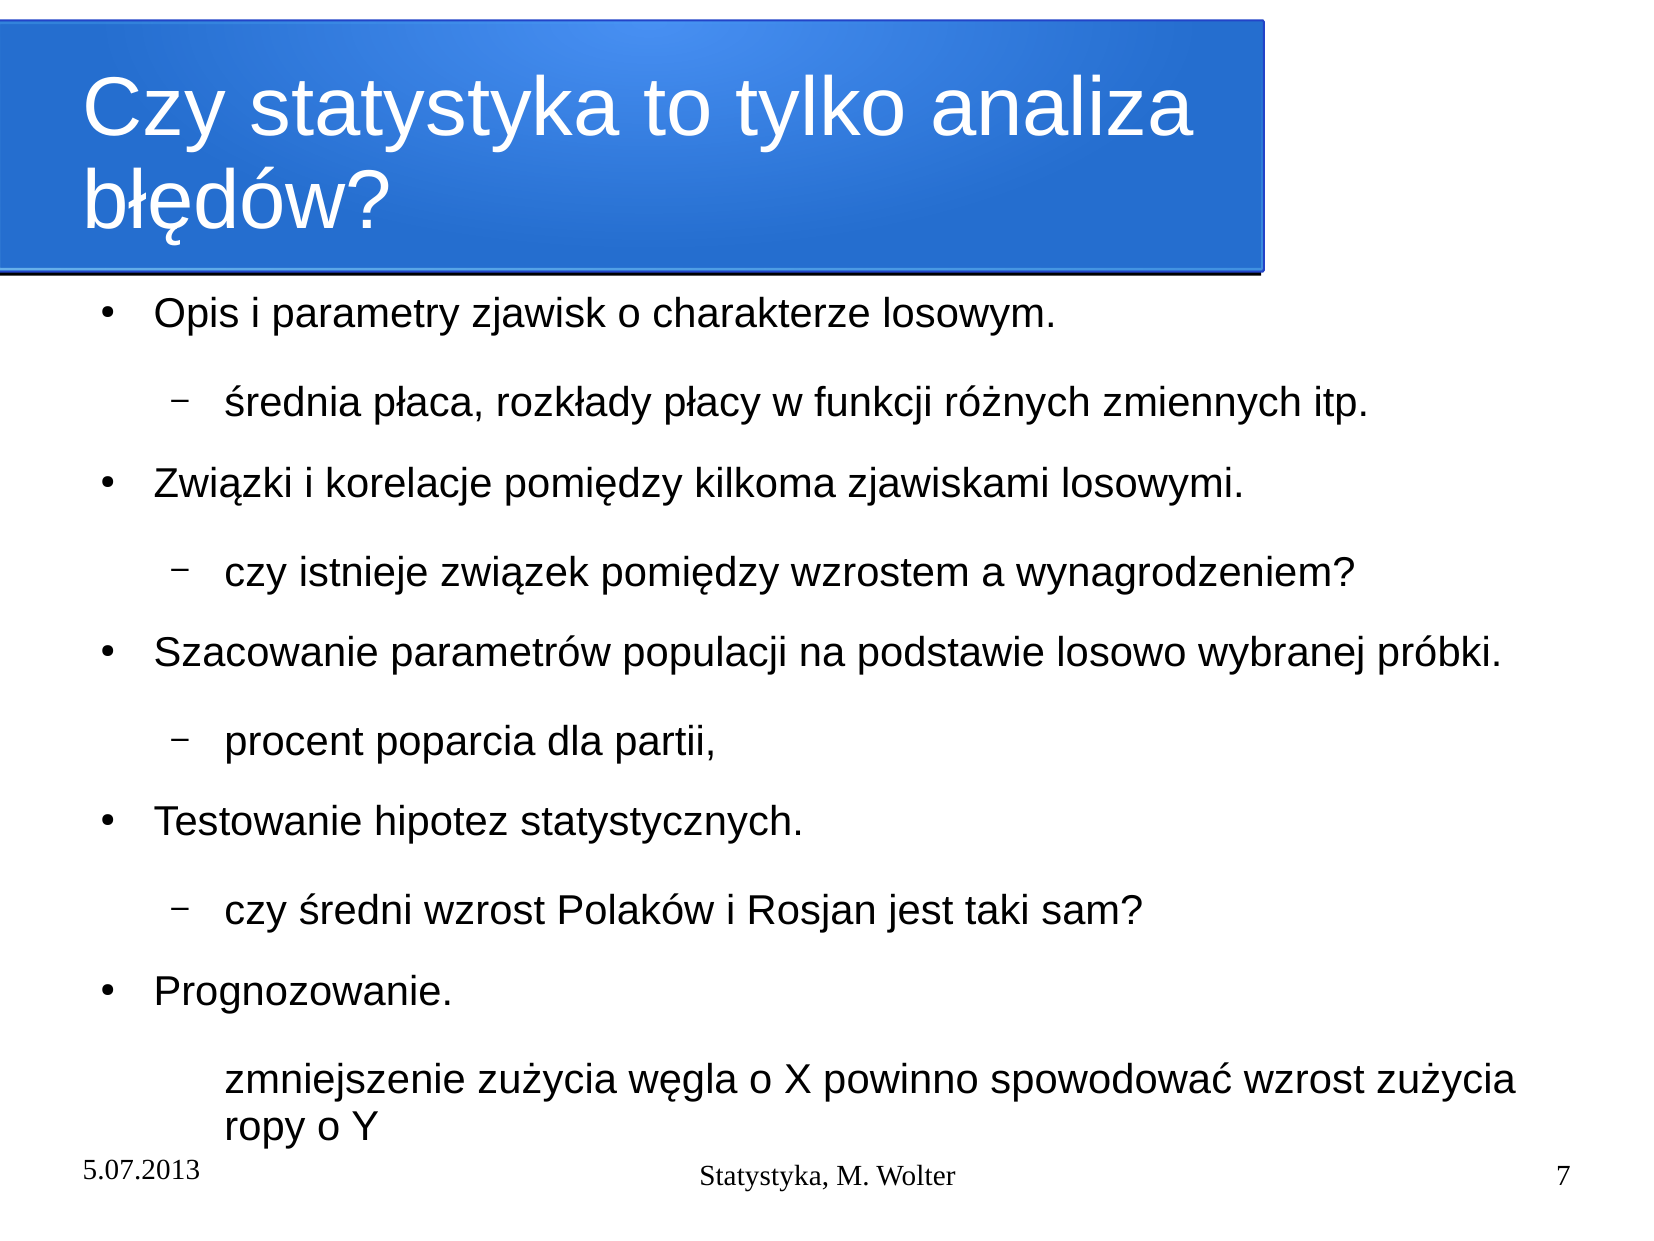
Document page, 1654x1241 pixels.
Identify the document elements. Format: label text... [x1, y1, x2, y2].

list Opis i parametry zjawisk o charakterze losowym. średnia płaca, rozkłady płacy w funkcji różnych zmiennych itp. Związki i korelacje pomiędzy kilkoma zjawiskami losowymi. czy istnieje związek pomiędzy wzrostem a wynagrodzeniem? Szacowanie parametrów populacji na podstawie losowo wybranej próbki. procent poparcia dla partii, Testowanie hipotez statystycznych. czy średni wzrost Polaków i Rosjan jest taki sam? Prognozowanie. zmniejszenie zużycia węgla o X powinno spowodować wzrost zużycia ropy o Y [82, 290, 1591, 1160]
title Czy statystyka to tylko analiza błędów? [82, 49, 1250, 257]
